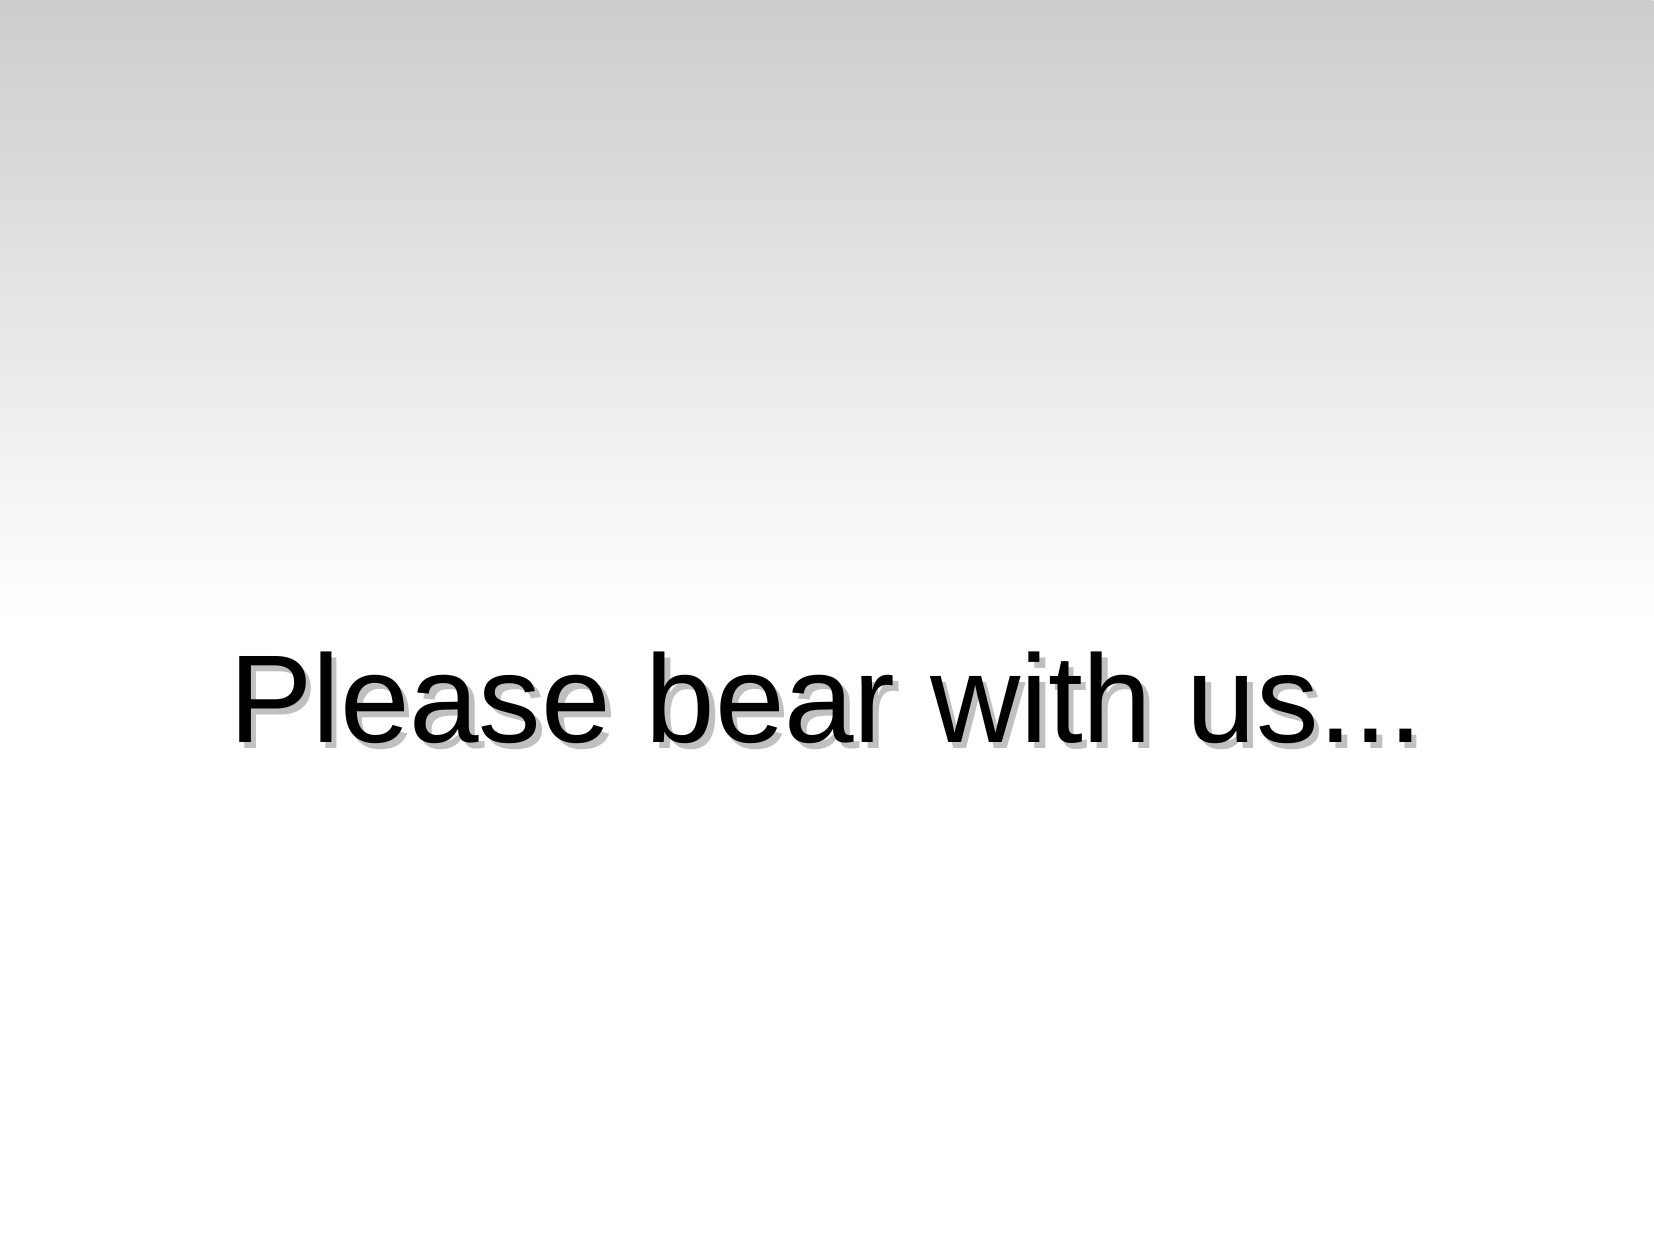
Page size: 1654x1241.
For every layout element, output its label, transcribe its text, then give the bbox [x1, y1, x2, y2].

text_box Please bear with us... [82, 297, 1571, 1102]
